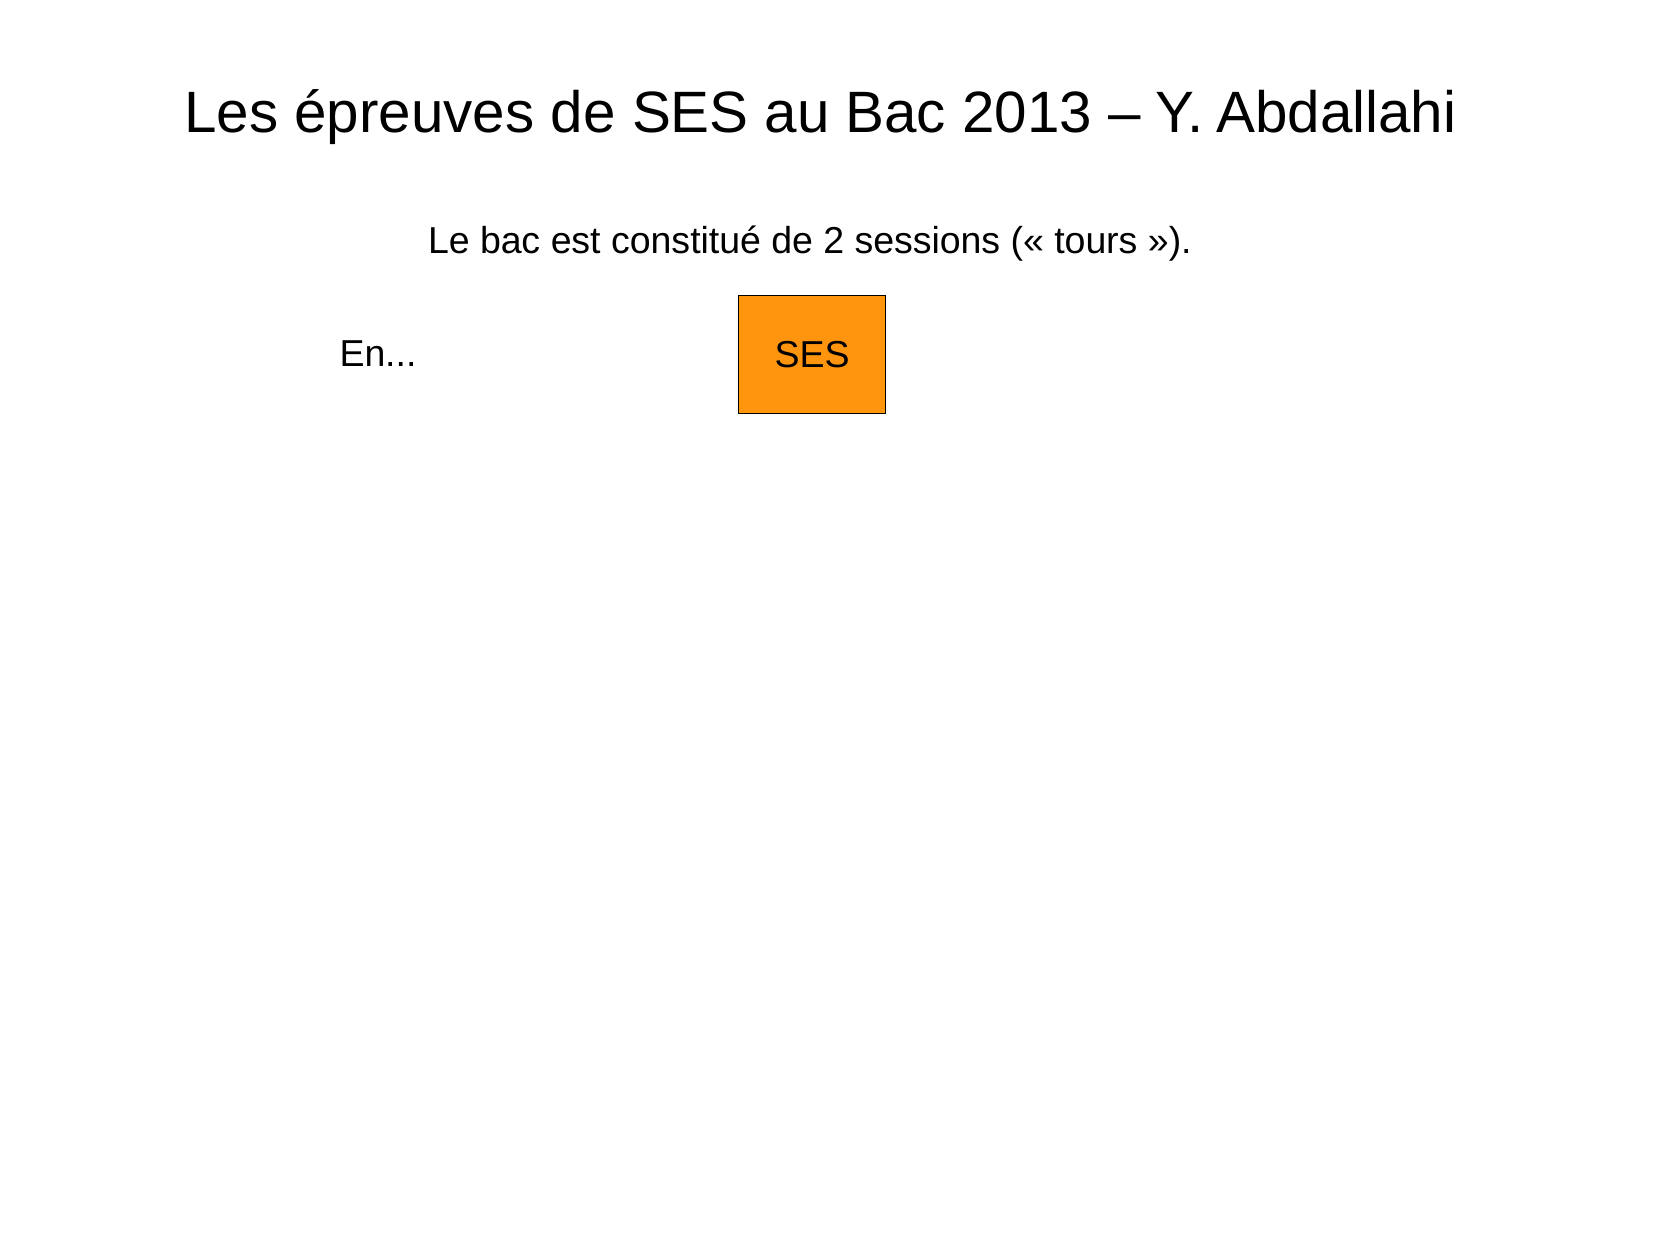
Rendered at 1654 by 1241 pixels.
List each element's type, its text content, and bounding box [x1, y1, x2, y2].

text_box SES [738, 295, 886, 414]
title Les épreuves de SES au Bac 2013 – Y. Abdallahi [76, 53, 1566, 172]
text_box En... [324, 324, 432, 382]
text_box Le bac est constitué de 2 sessions (« tours »). [413, 212, 1209, 270]
